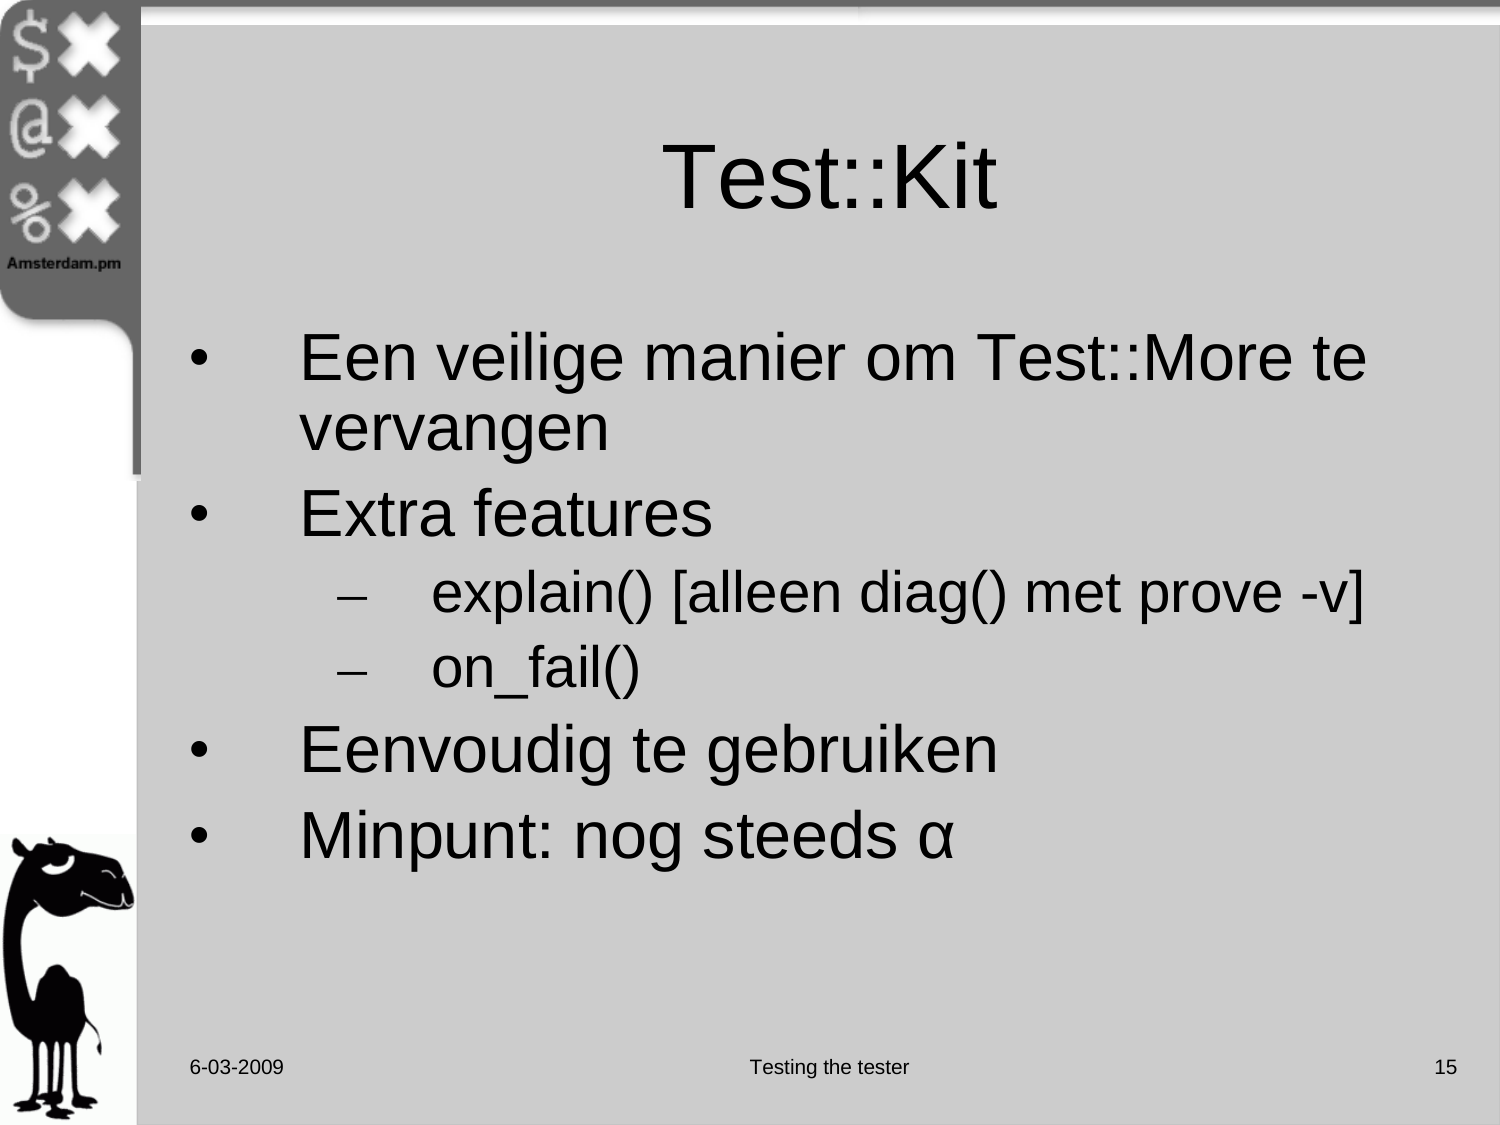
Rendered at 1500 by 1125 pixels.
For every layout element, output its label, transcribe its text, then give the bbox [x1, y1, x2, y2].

picture [0, 834, 136, 1125]
title Test::Kit [187, 87, 1473, 273]
list Een veilige manier om Test::More te vervangen Extra features explain() [alleen diag() met prove -v] on_fail() Eenvoudig te gebruiken Minpunt: nog steeds α [187, 324, 1473, 983]
picture [0, 0, 1500, 481]
